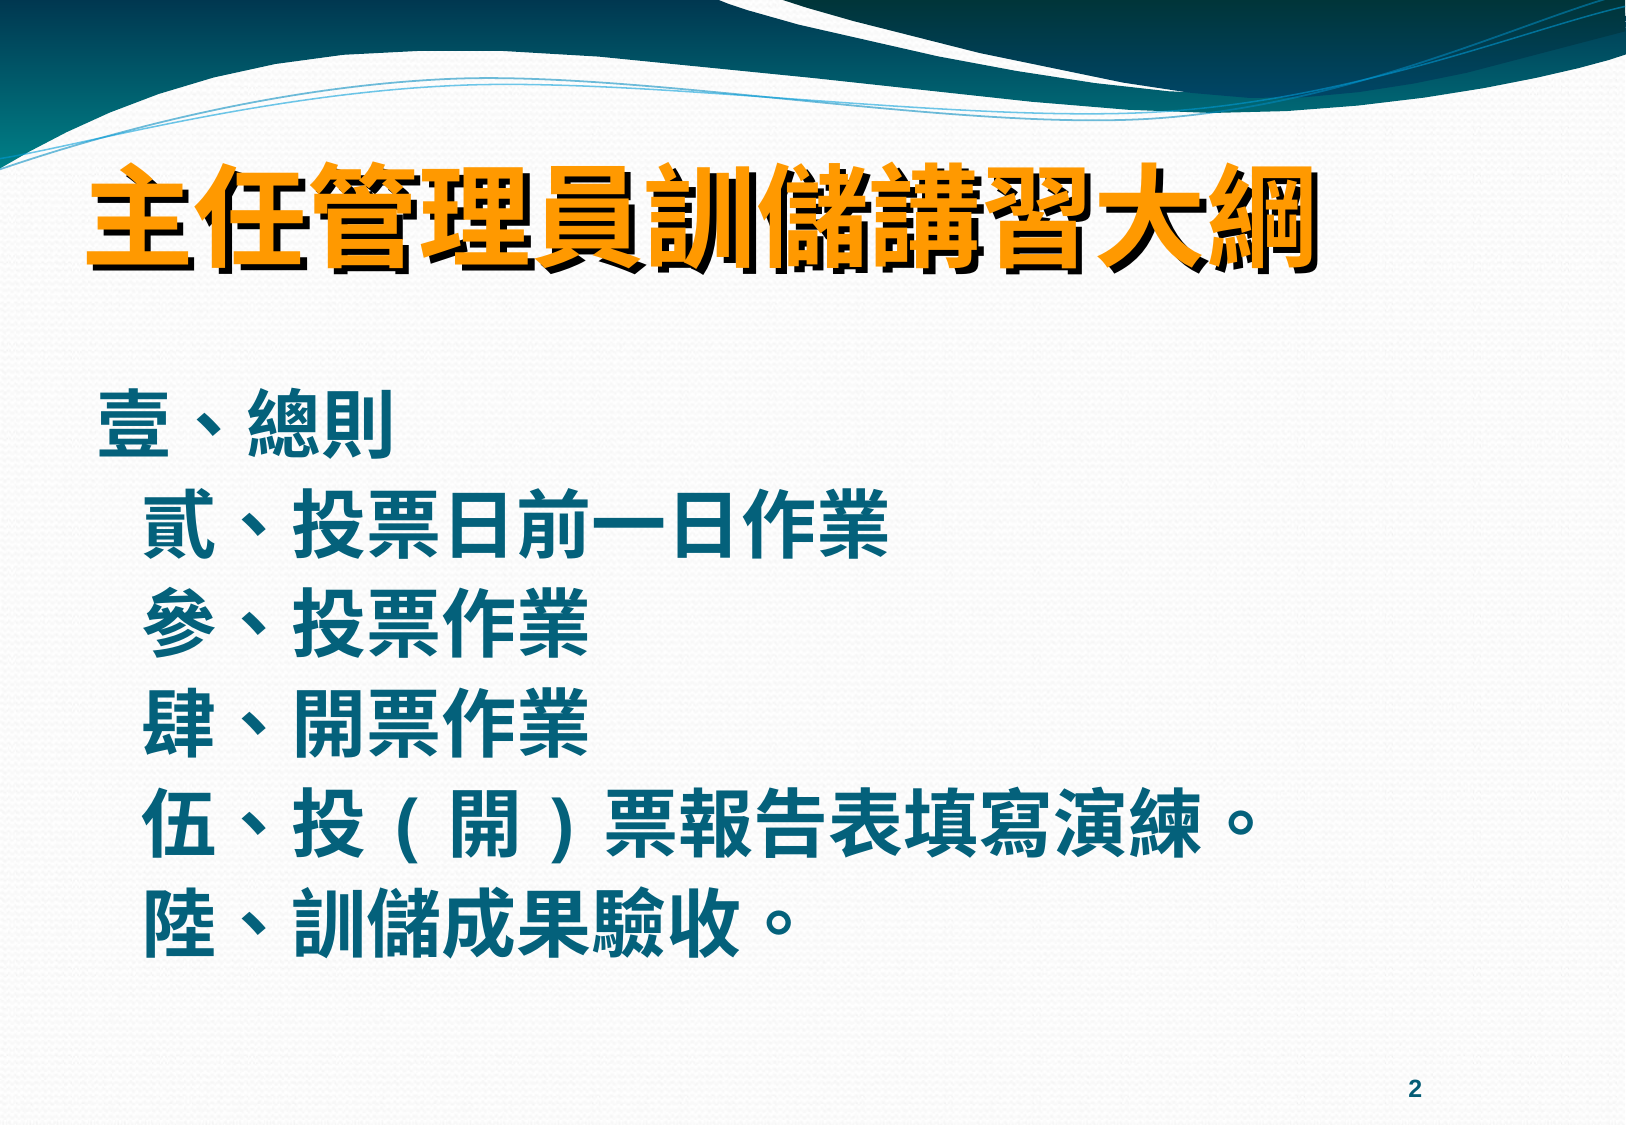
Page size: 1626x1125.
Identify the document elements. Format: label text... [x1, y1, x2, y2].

list 壹、總則 貳、投票日前一日作業 參、投票作業 肆、開票作業 伍、投(開)票報告表填寫演練。 陸、訓儲成果驗收。 [81, 317, 1544, 1038]
title 主任管理員訓儲講習大綱 [81, 115, 1544, 304]
text_box 2 [1408, 1042, 1544, 1103]
